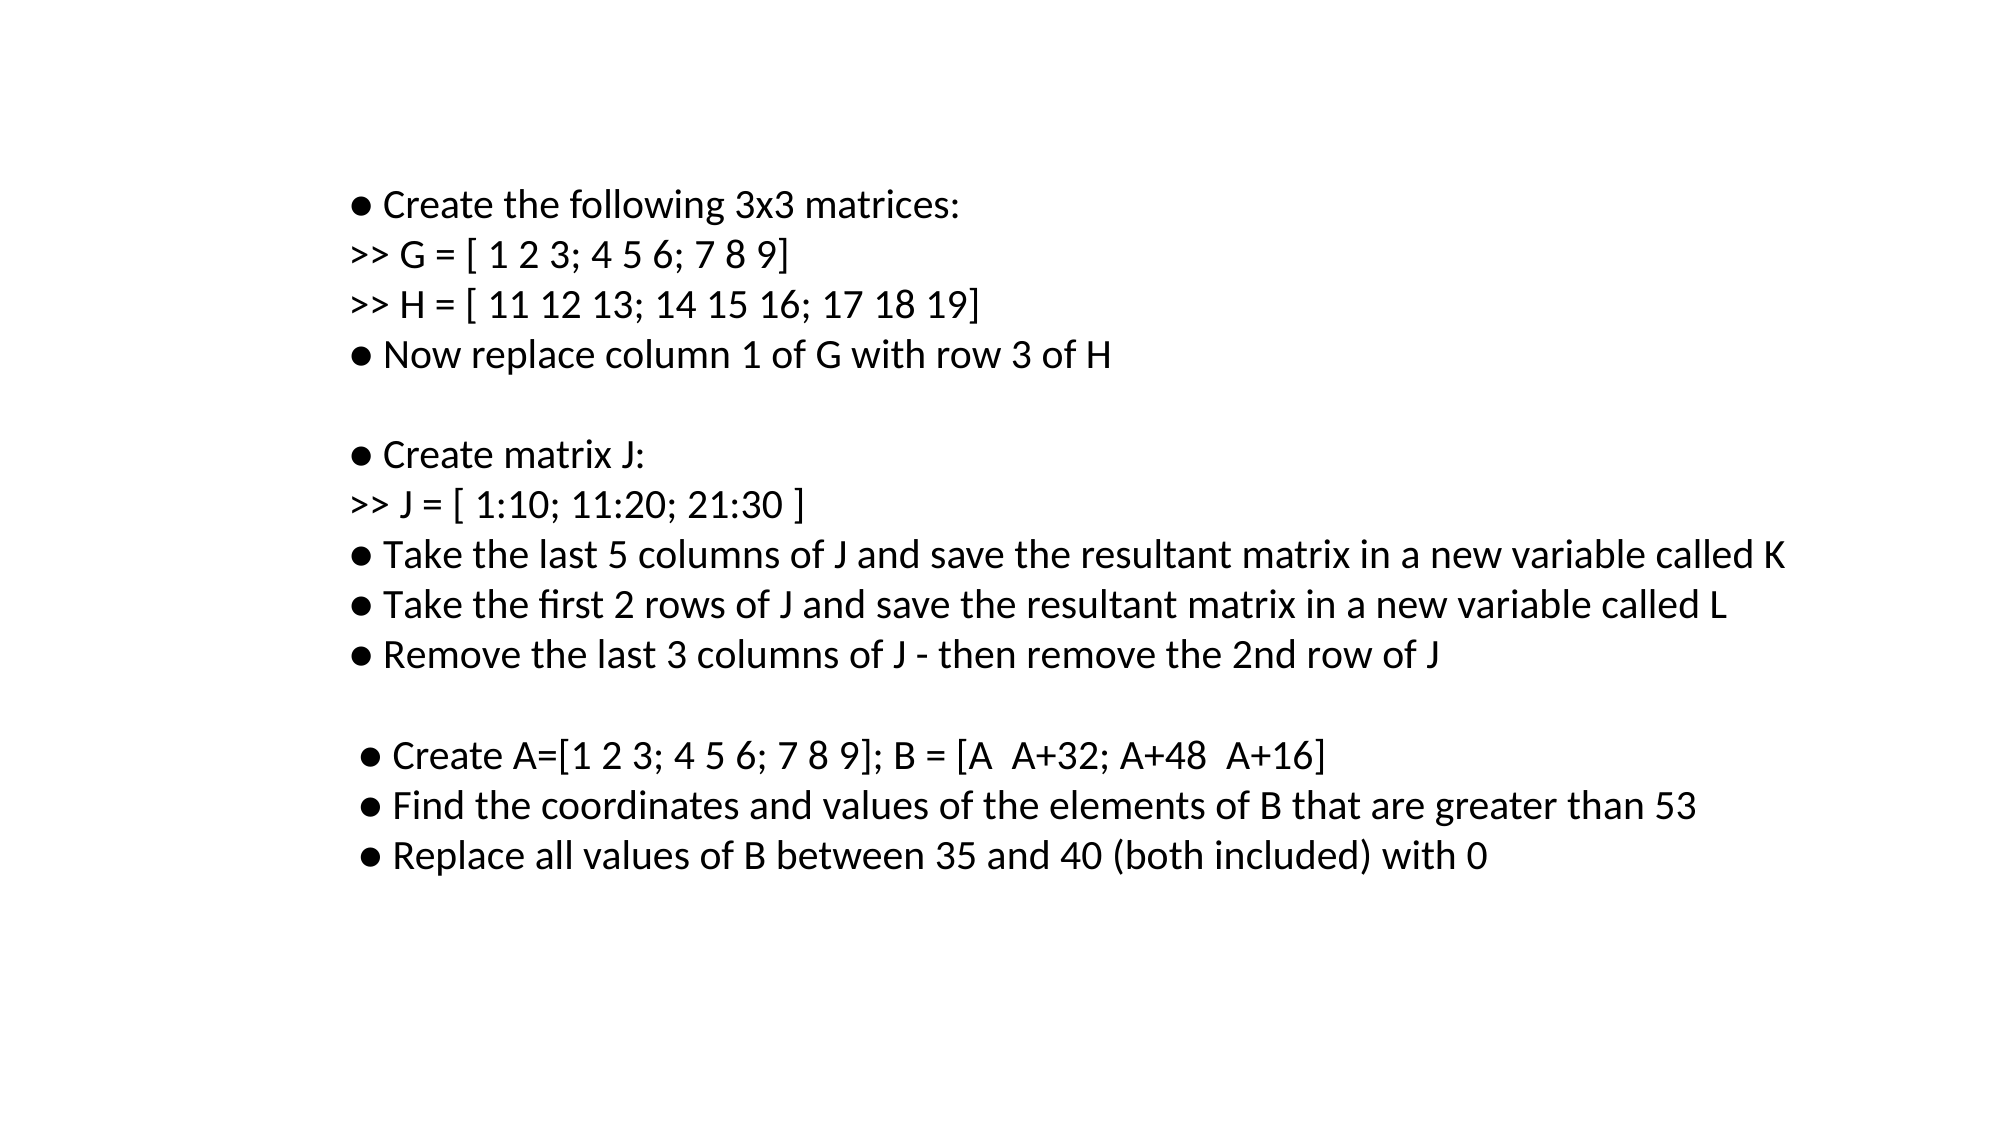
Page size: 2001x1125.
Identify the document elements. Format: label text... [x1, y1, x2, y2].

text_box ● Create the following 3x3 matrices: >> G = [ 1 2 3; 4 5 6; 7 8 9] >> H = [ 11 12 13; 14 15 16; 17 18 19] ● Now replace column 1 of G with row 3 of H ● Create matrix J: >> J = [ 1:10; 11:20; 21:30 ] ● Take the last 5 columns of J and save the resultant matrix in a new variable called K ● Take the first 2 rows of J and save the resultant matrix in a new variable called L ● Remove the last 3 columns of J - then remove the 2nd row of J ● Create A=[1 2 3; 4 5 6; 7 8 9]; B = [A A+32; A+48 A+16] ● Find the coordinates and values of the elements of B that are greater than 53 ● Replace all values of B between 35 and 40 (both included) with 0 [333, 170, 1925, 985]
